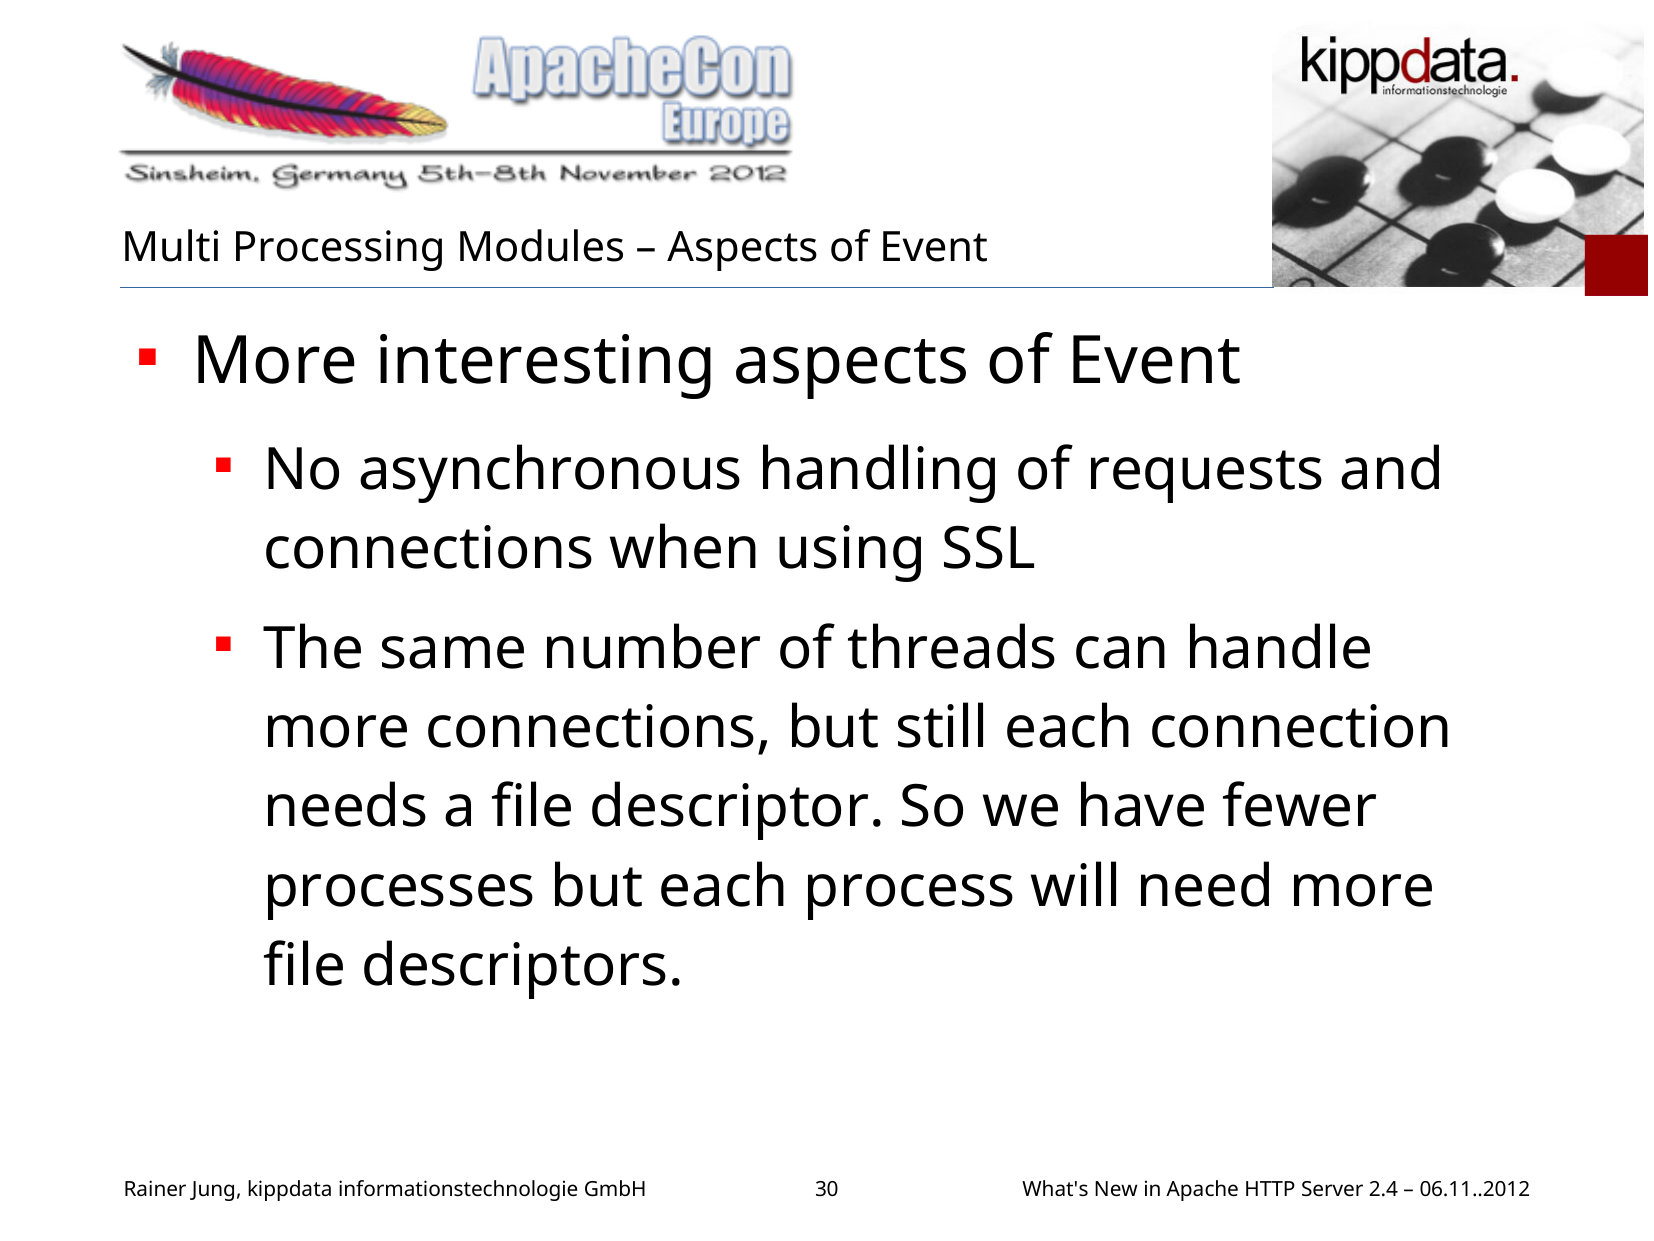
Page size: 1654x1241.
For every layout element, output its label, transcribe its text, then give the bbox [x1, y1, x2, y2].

list More interesting aspects of Event No asynchronous handling of requests and connections when using SSL The same number of threads can handle more connections, but still each connection needs a file descriptor. So we have fewer processes but each process will need more file descriptors. [121, 312, 1534, 1190]
picture [1272, 5, 1648, 302]
picture [113, 32, 797, 195]
title Multi Processing Modules – Aspects of Event [121, 204, 1242, 286]
